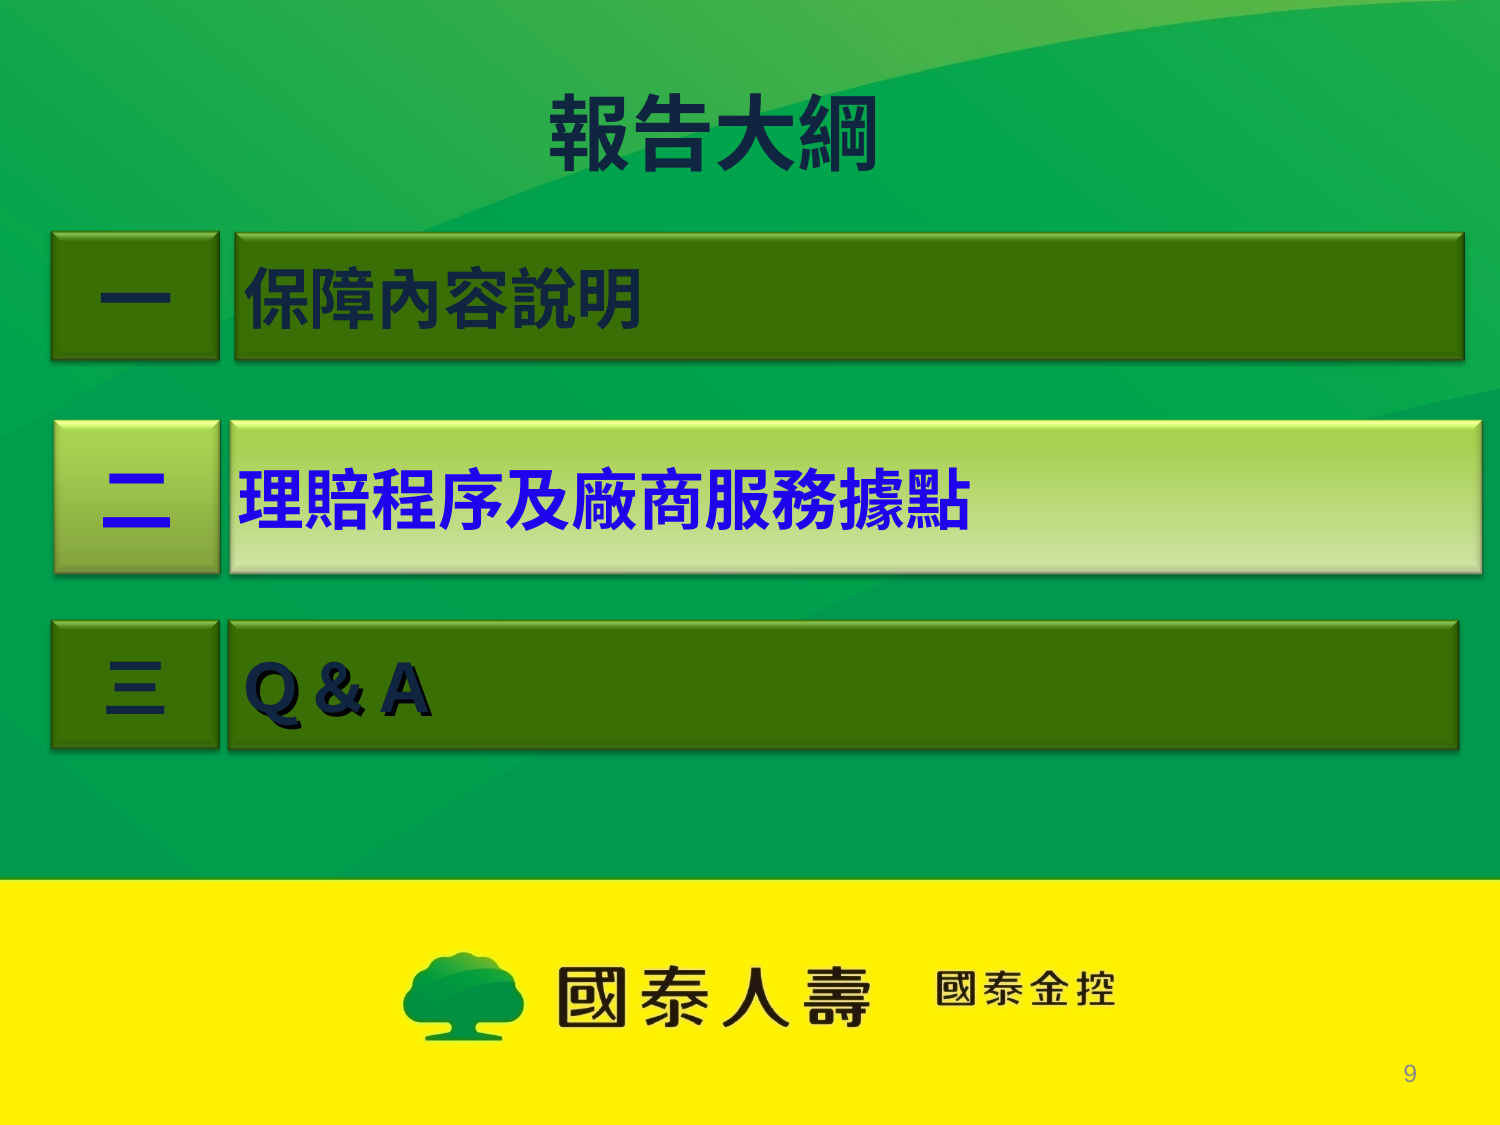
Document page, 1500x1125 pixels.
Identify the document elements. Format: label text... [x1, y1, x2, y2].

text_box 一 [53, 233, 201, 362]
text_box 報告大綱 [76, 66, 1352, 197]
text_box 理賠程序及廠商服務據點 [230, 420, 1483, 575]
text_box 二 [54, 420, 221, 575]
text_box Ｑ＆Ａ [230, 621, 1459, 751]
text_box <編號> [1074, 1042, 1426, 1103]
text_box 三 [53, 621, 219, 750]
picture [0, 0, 1500, 1125]
text_box 保障內容說明 [235, 232, 1465, 362]
